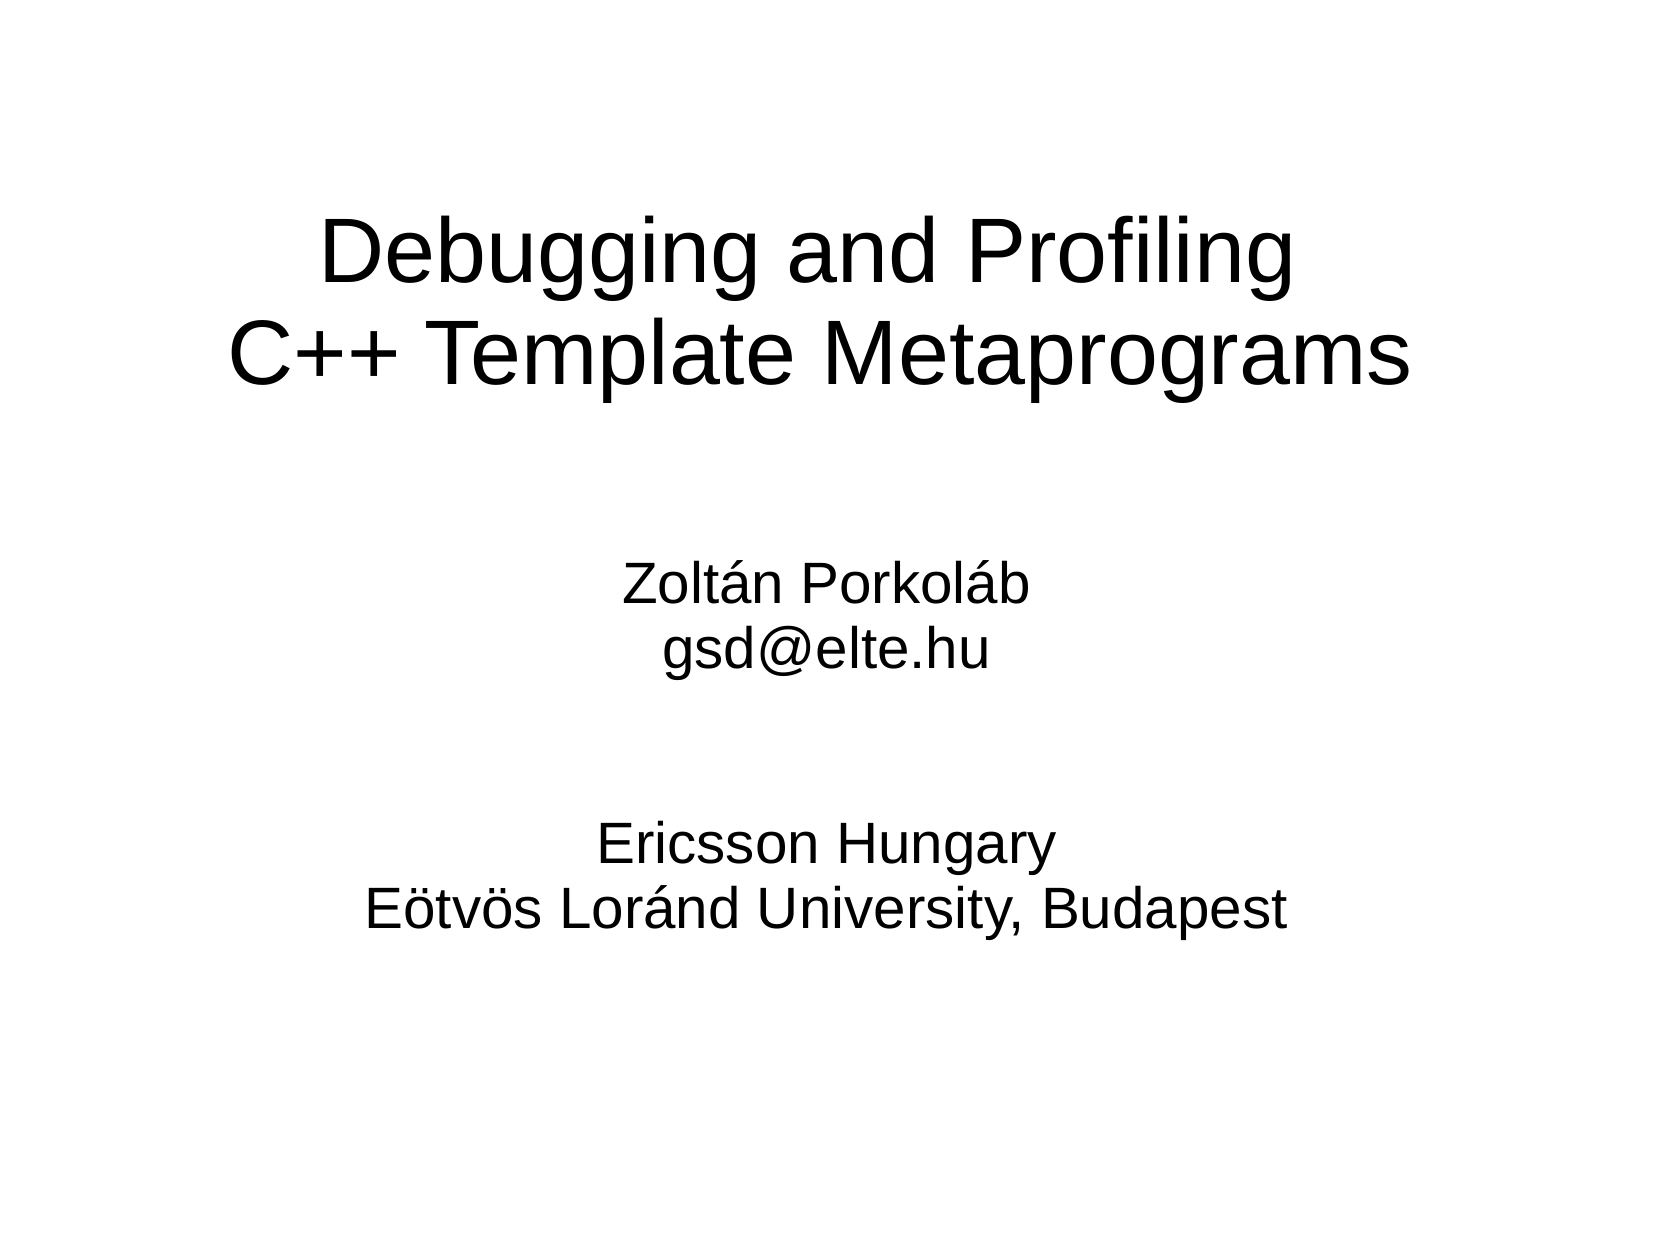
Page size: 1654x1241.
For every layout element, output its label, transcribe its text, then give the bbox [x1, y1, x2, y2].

title Debugging and Profiling C++ Template Metaprograms [76, 97, 1565, 405]
subtitle Zoltán Porkoláb gsd@elte.hu Ericsson Hungary Eötvös Loránd University, Budapest [82, 383, 1571, 1109]
